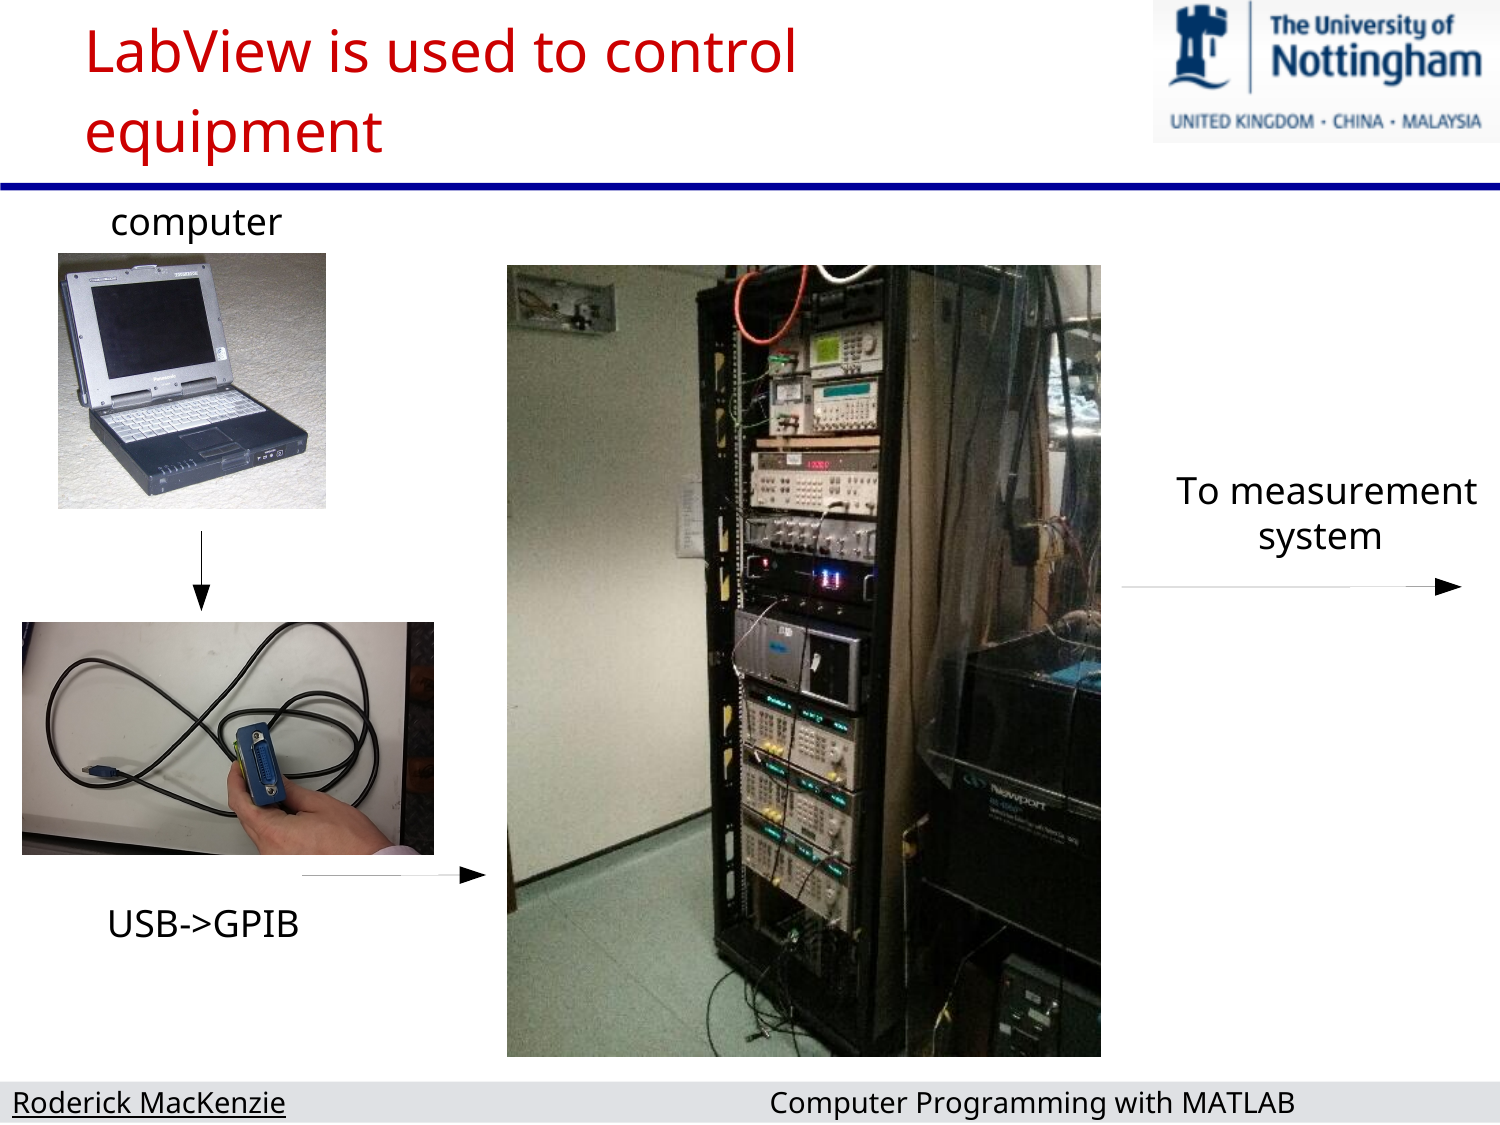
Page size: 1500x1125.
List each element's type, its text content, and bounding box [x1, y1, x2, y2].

text_box To measurement system [1130, 460, 1500, 610]
title LabView is used to control equipment [69, 14, 1308, 166]
picture [58, 253, 326, 509]
text_box USB->GPIB [78, 892, 403, 998]
picture [22, 622, 434, 855]
picture [507, 265, 1101, 1057]
picture [1153, 0, 1500, 143]
text_box computer [82, 190, 407, 296]
